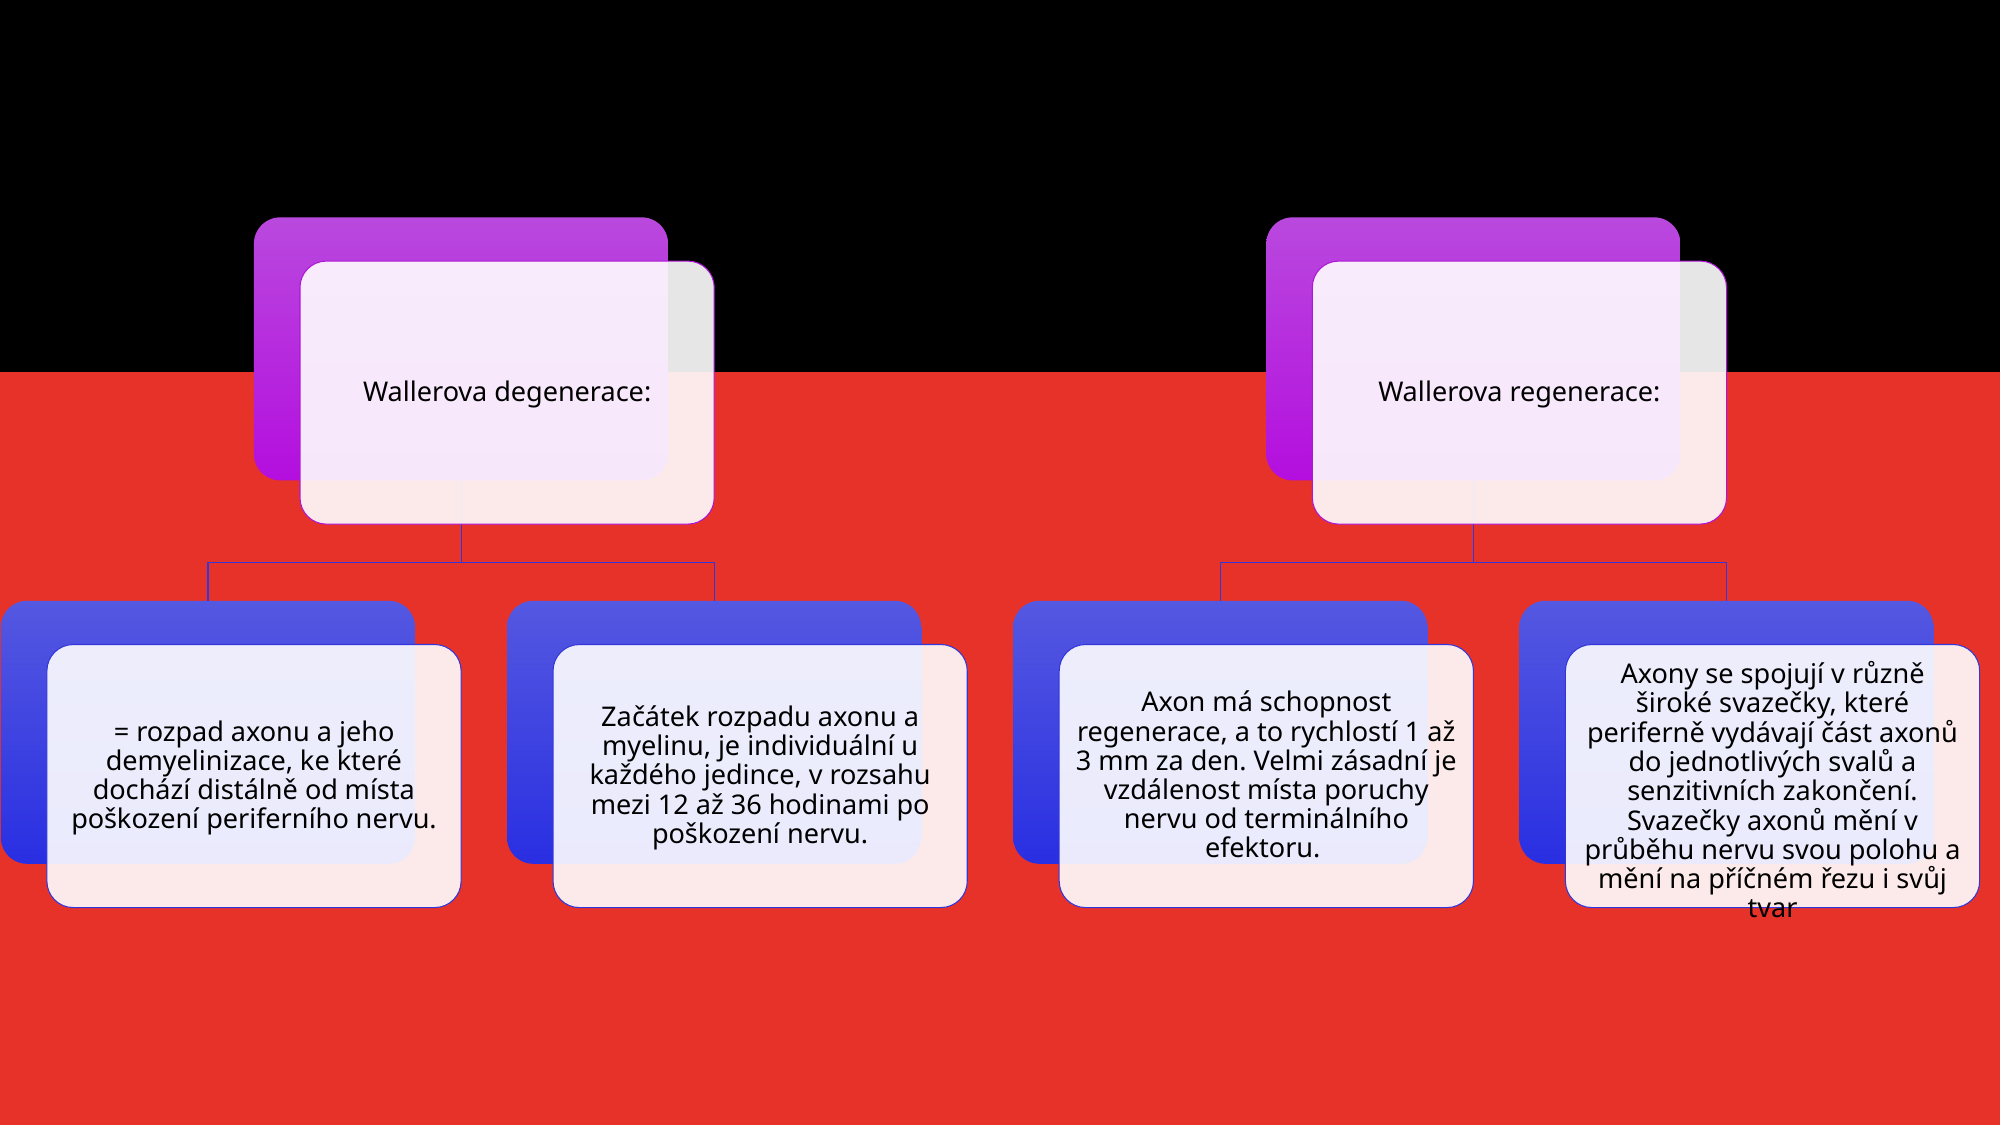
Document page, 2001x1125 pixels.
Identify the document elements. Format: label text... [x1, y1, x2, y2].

text_box = rozpad axonu a jeho demyelinizace, ke které dochází distálně od místa poškození periferního nervu. [46, 644, 462, 908]
text_box Wallerova regenerace: [1312, 261, 1727, 525]
text_box Axon má schopnost regenerace, a to rychlostí 1 až 3 mm za den. Velmi zásadní je vzdálenost místa poruchy nervu od terminálního efektoru. [1059, 644, 1474, 908]
text_box [0, 0, 2000, 1125]
text_box Začátek rozpadu axonu a myelinu, je individuální u každého jedince, v rozsahu mezi 12 až 36 hodinami po poškození nervu. [553, 644, 968, 908]
text_box Wallerova degenerace: [300, 261, 715, 525]
text_box Axony se spojují v různě široké svazečky, které periferně vydávají část axonů do jednotlivých svalů a senzitivních zakončení. Svazečky axonů mění v průběhu nervu svou polohu a mění na příčném řezu i svůj tvar [1565, 644, 1980, 908]
